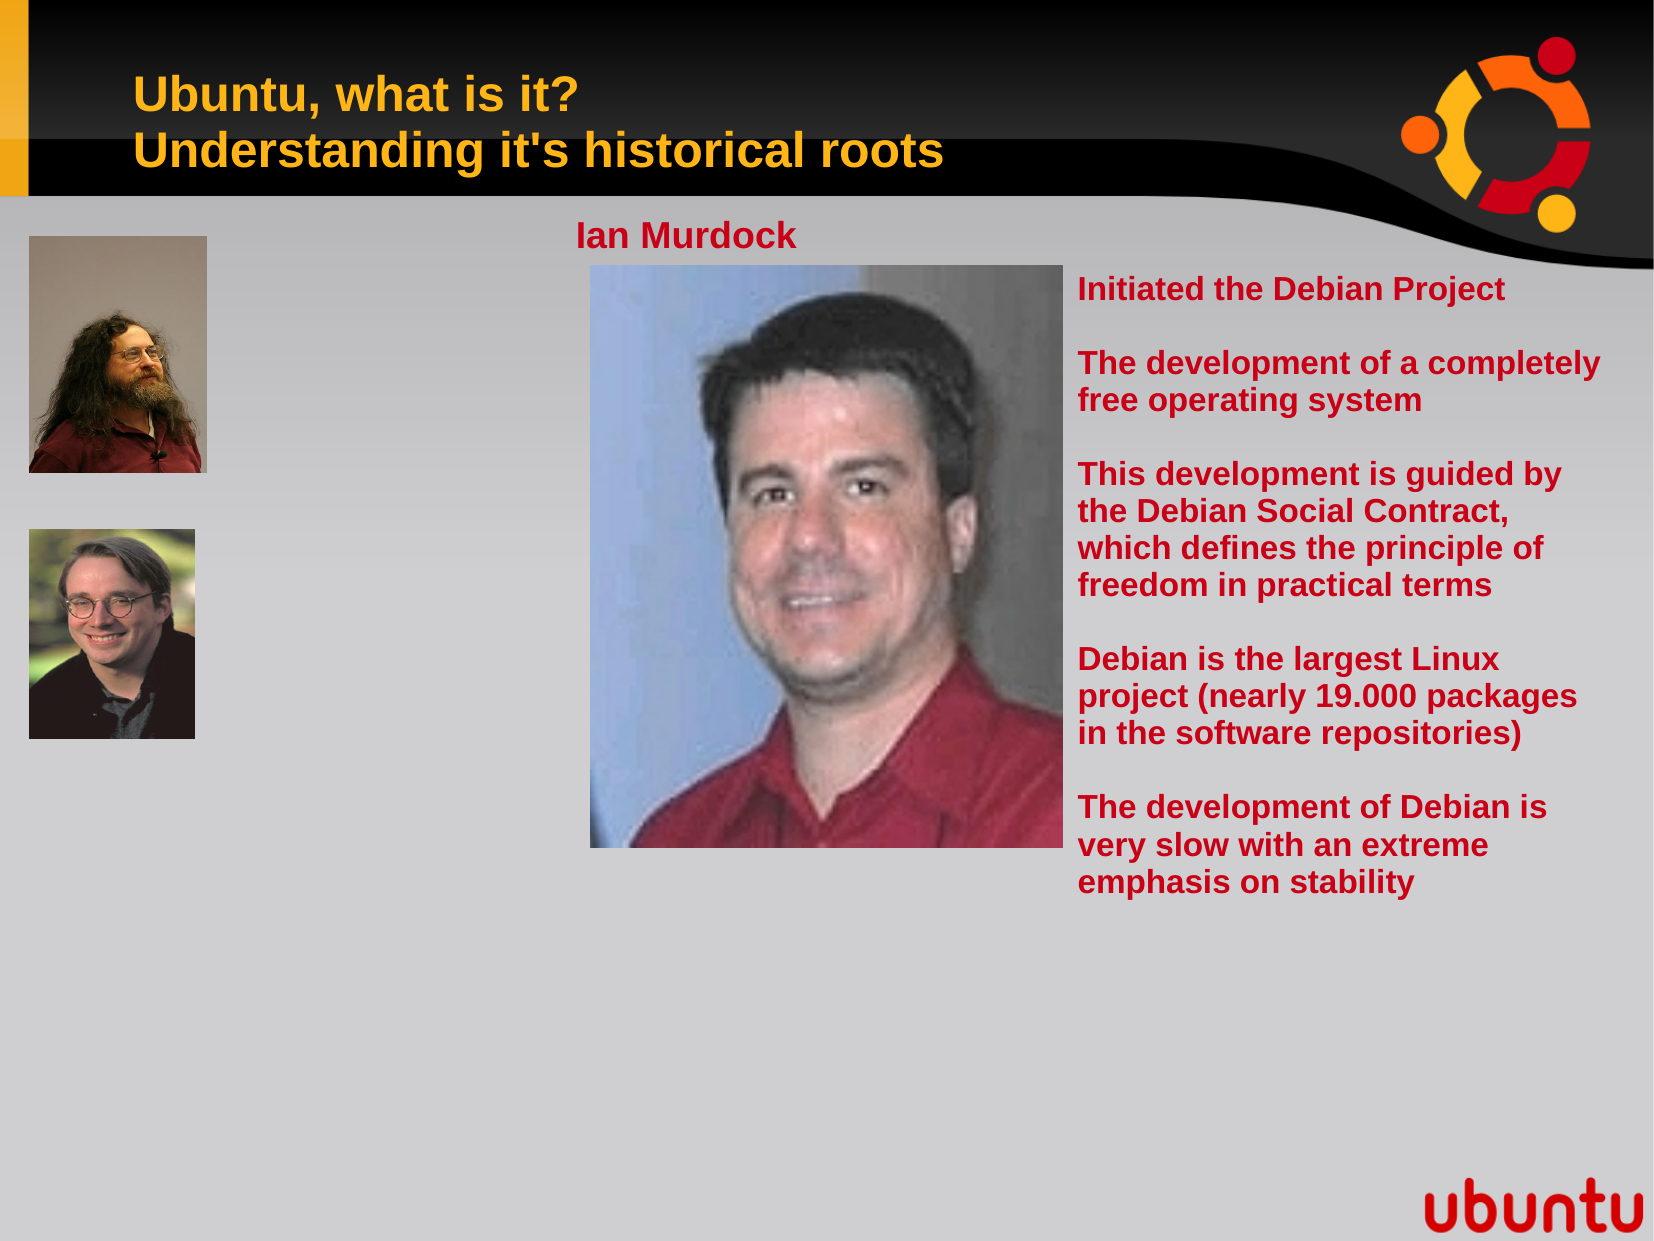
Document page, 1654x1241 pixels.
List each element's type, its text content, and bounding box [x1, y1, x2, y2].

picture [0, 0, 1654, 1241]
text_box Ian Murdock [561, 206, 1182, 296]
text_box Initiated the Debian Project The development of a completely free operating system This development is guided by the Debian Social Contract, which defines the principle of freedom in practical terms Debian is the largest Linux project (nearly 19.000 packages in the software repositories) The development of Debian is very slow with an extreme emphasis on stability [1062, 263, 1625, 908]
text_box Ubuntu, what is it? Understanding it's historical roots [118, 59, 1093, 186]
